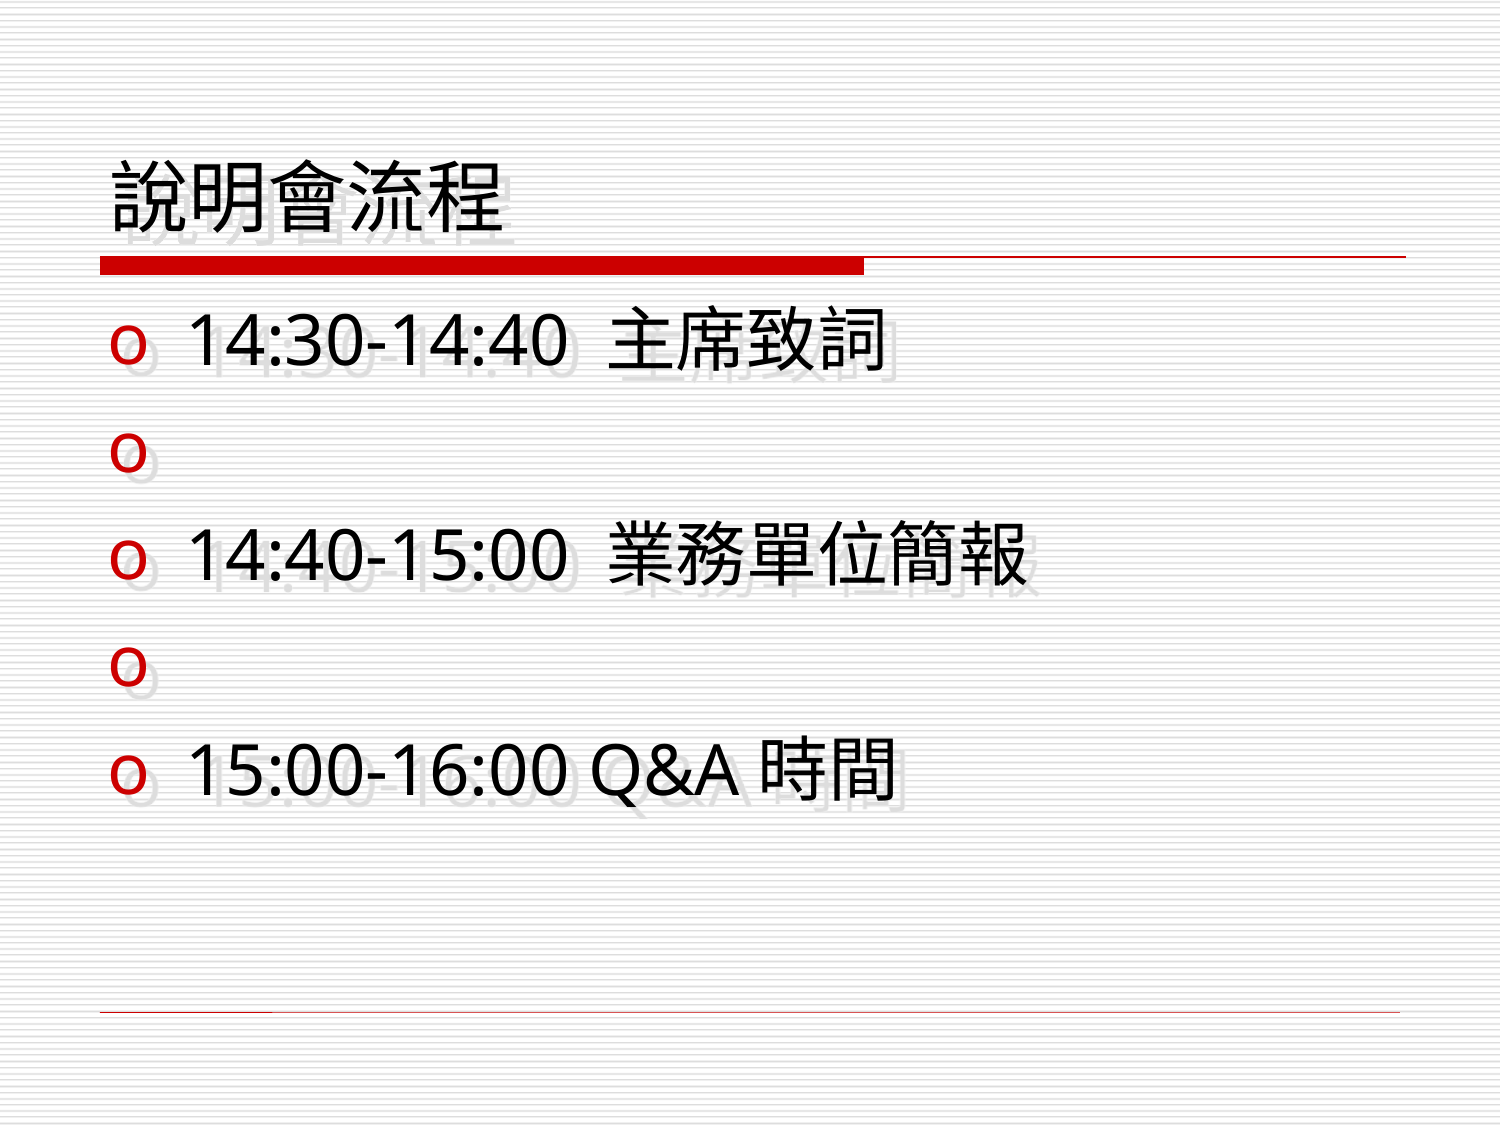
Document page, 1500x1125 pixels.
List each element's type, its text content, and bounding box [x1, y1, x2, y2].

list 14:30-14:40 主席致詞 14:40-15:00 業務單位簡報 15:00-16:00 Q&A時間 [92, 287, 1406, 988]
title 說明會流程 [94, 50, 1407, 250]
